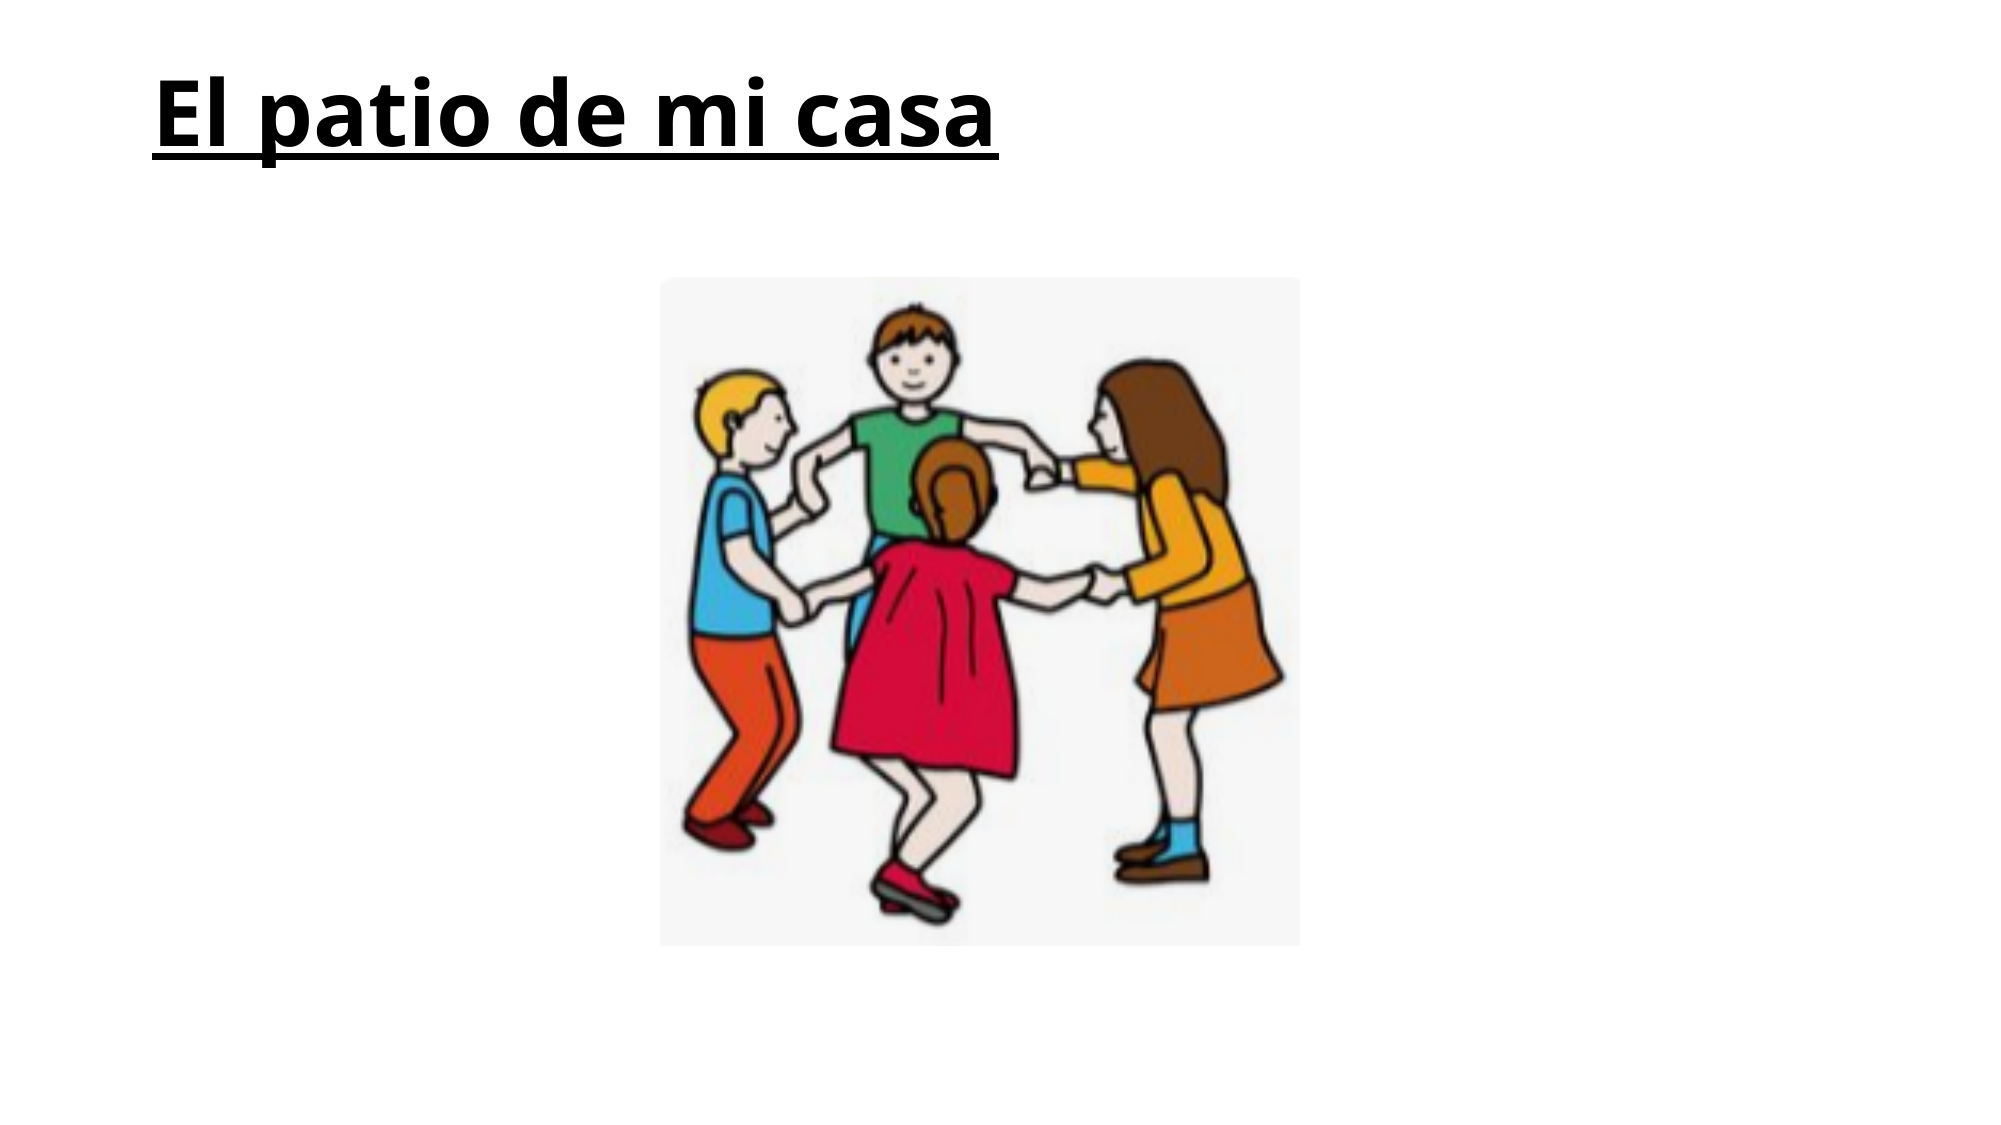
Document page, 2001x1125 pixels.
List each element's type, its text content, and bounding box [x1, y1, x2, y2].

title El patio de mi casa [137, 59, 1863, 278]
picture [660, 277, 1300, 946]
